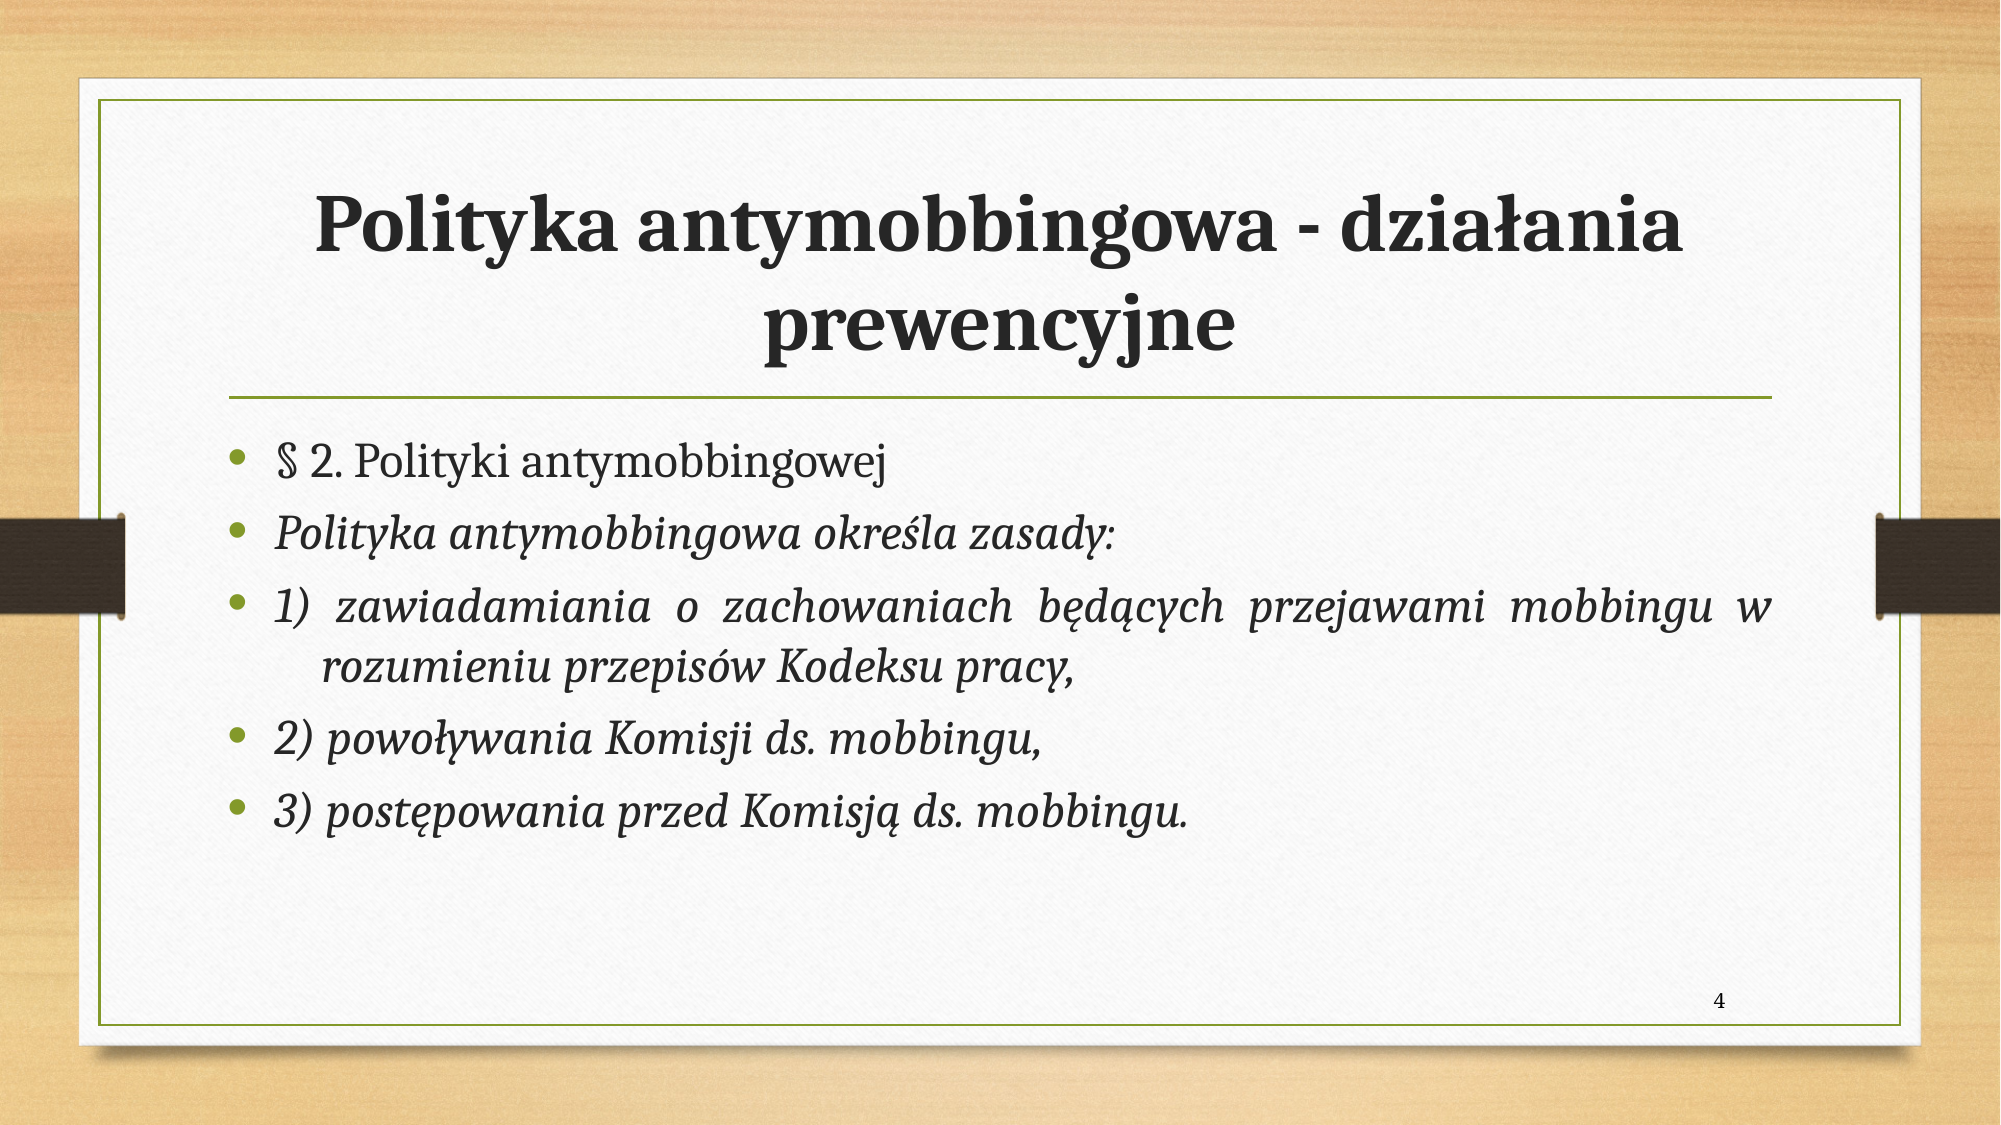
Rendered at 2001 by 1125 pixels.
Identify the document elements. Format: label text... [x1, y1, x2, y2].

list § 2. Polityki antymobbingowej Polityka antymobbingowa określa zasady: 1) zawiadamiania o zachowaniach będących przejawami mobbingu w rozumieniu przepisów Kodeksu pracy, 2) powoływania Komisji ds. mobbingu, 3) postępowania przed Komisją ds. mobbingu. [212, 419, 1788, 964]
title Polityka antymobbingowa - działania prewencyjne [212, 161, 1788, 376]
text_box [1698, 979, 1788, 1026]
